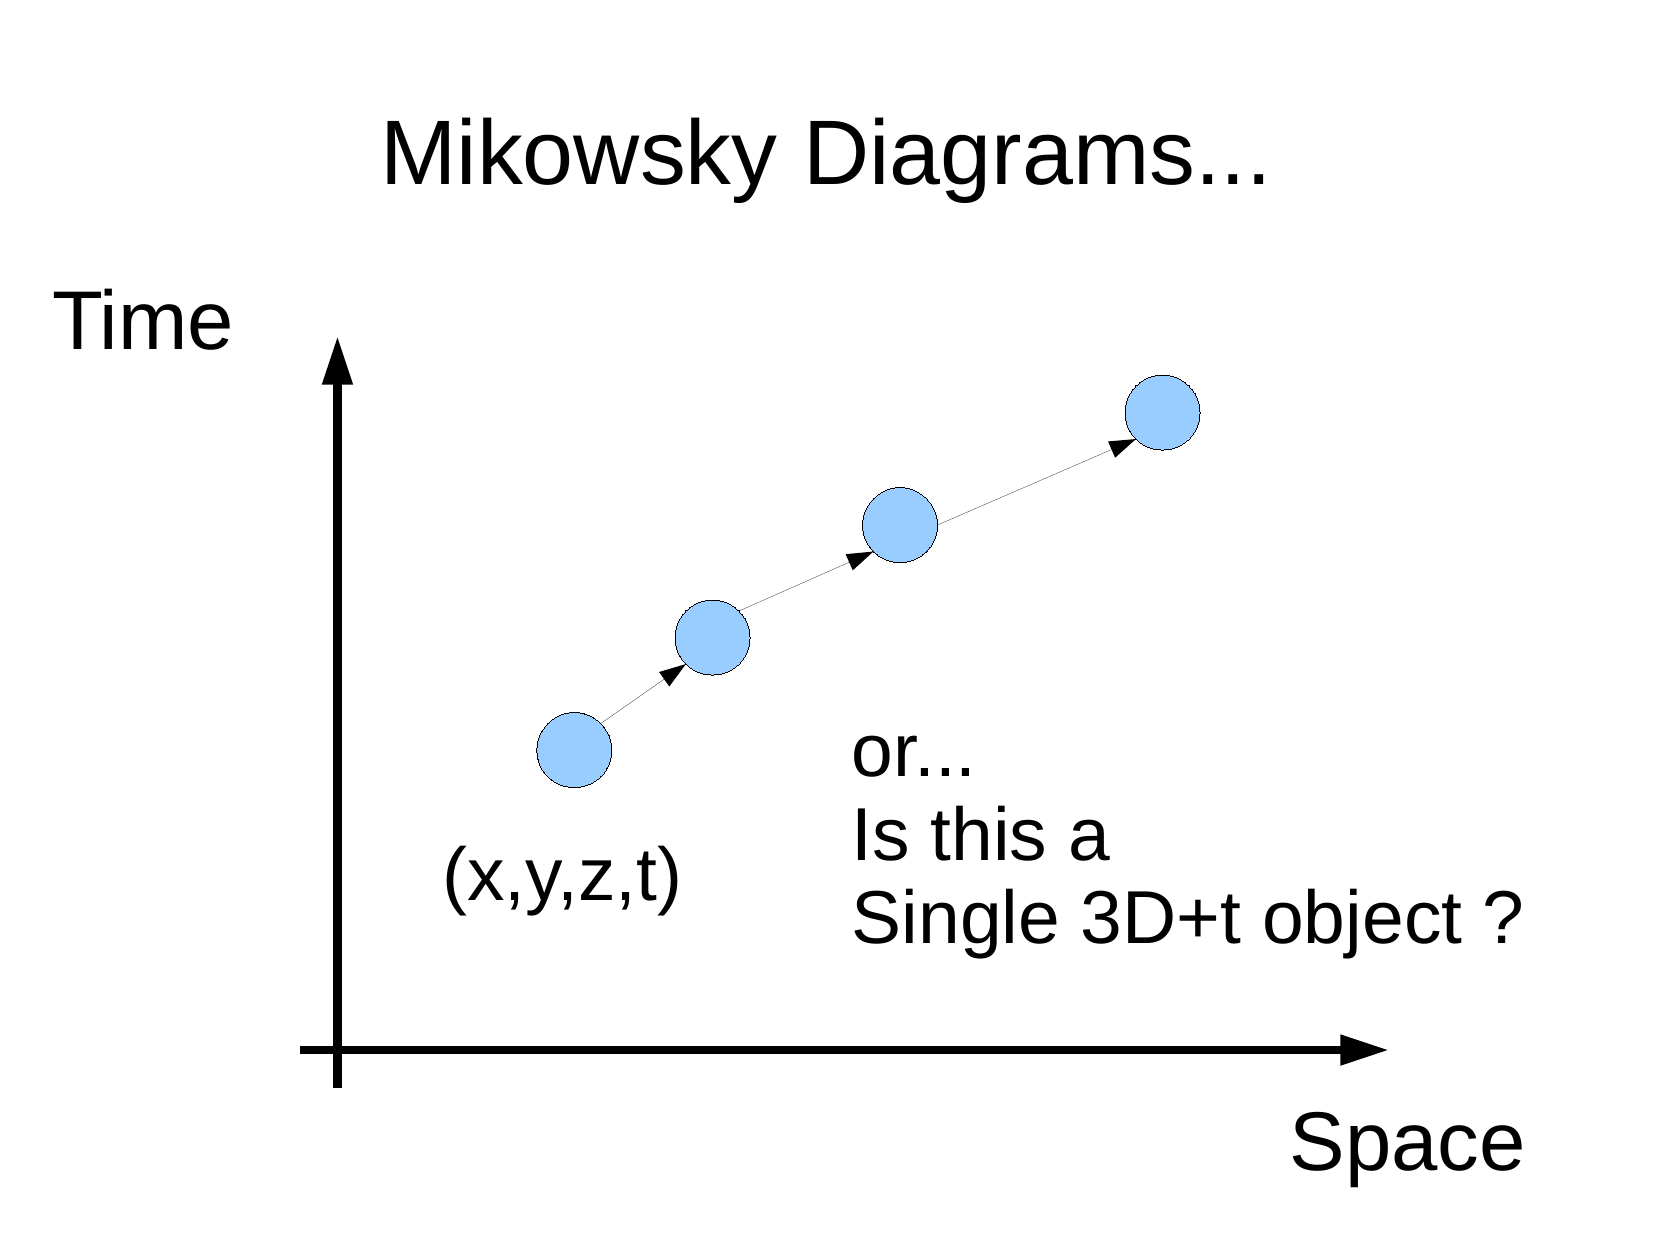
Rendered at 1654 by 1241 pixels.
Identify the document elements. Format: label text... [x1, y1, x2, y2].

text_box [1125, 375, 1201, 451]
text_box [862, 487, 938, 563]
title Mikowsky Diagrams... [82, 49, 1571, 257]
text_box (x,y,z,t) [412, 825, 713, 924]
text_box or... Is this a Single 3D+t object ? [837, 700, 1588, 968]
text_box [675, 600, 751, 676]
text_box Space [1275, 1087, 1576, 1196]
text_box Time [37, 267, 338, 376]
text_box [536, 712, 612, 788]
